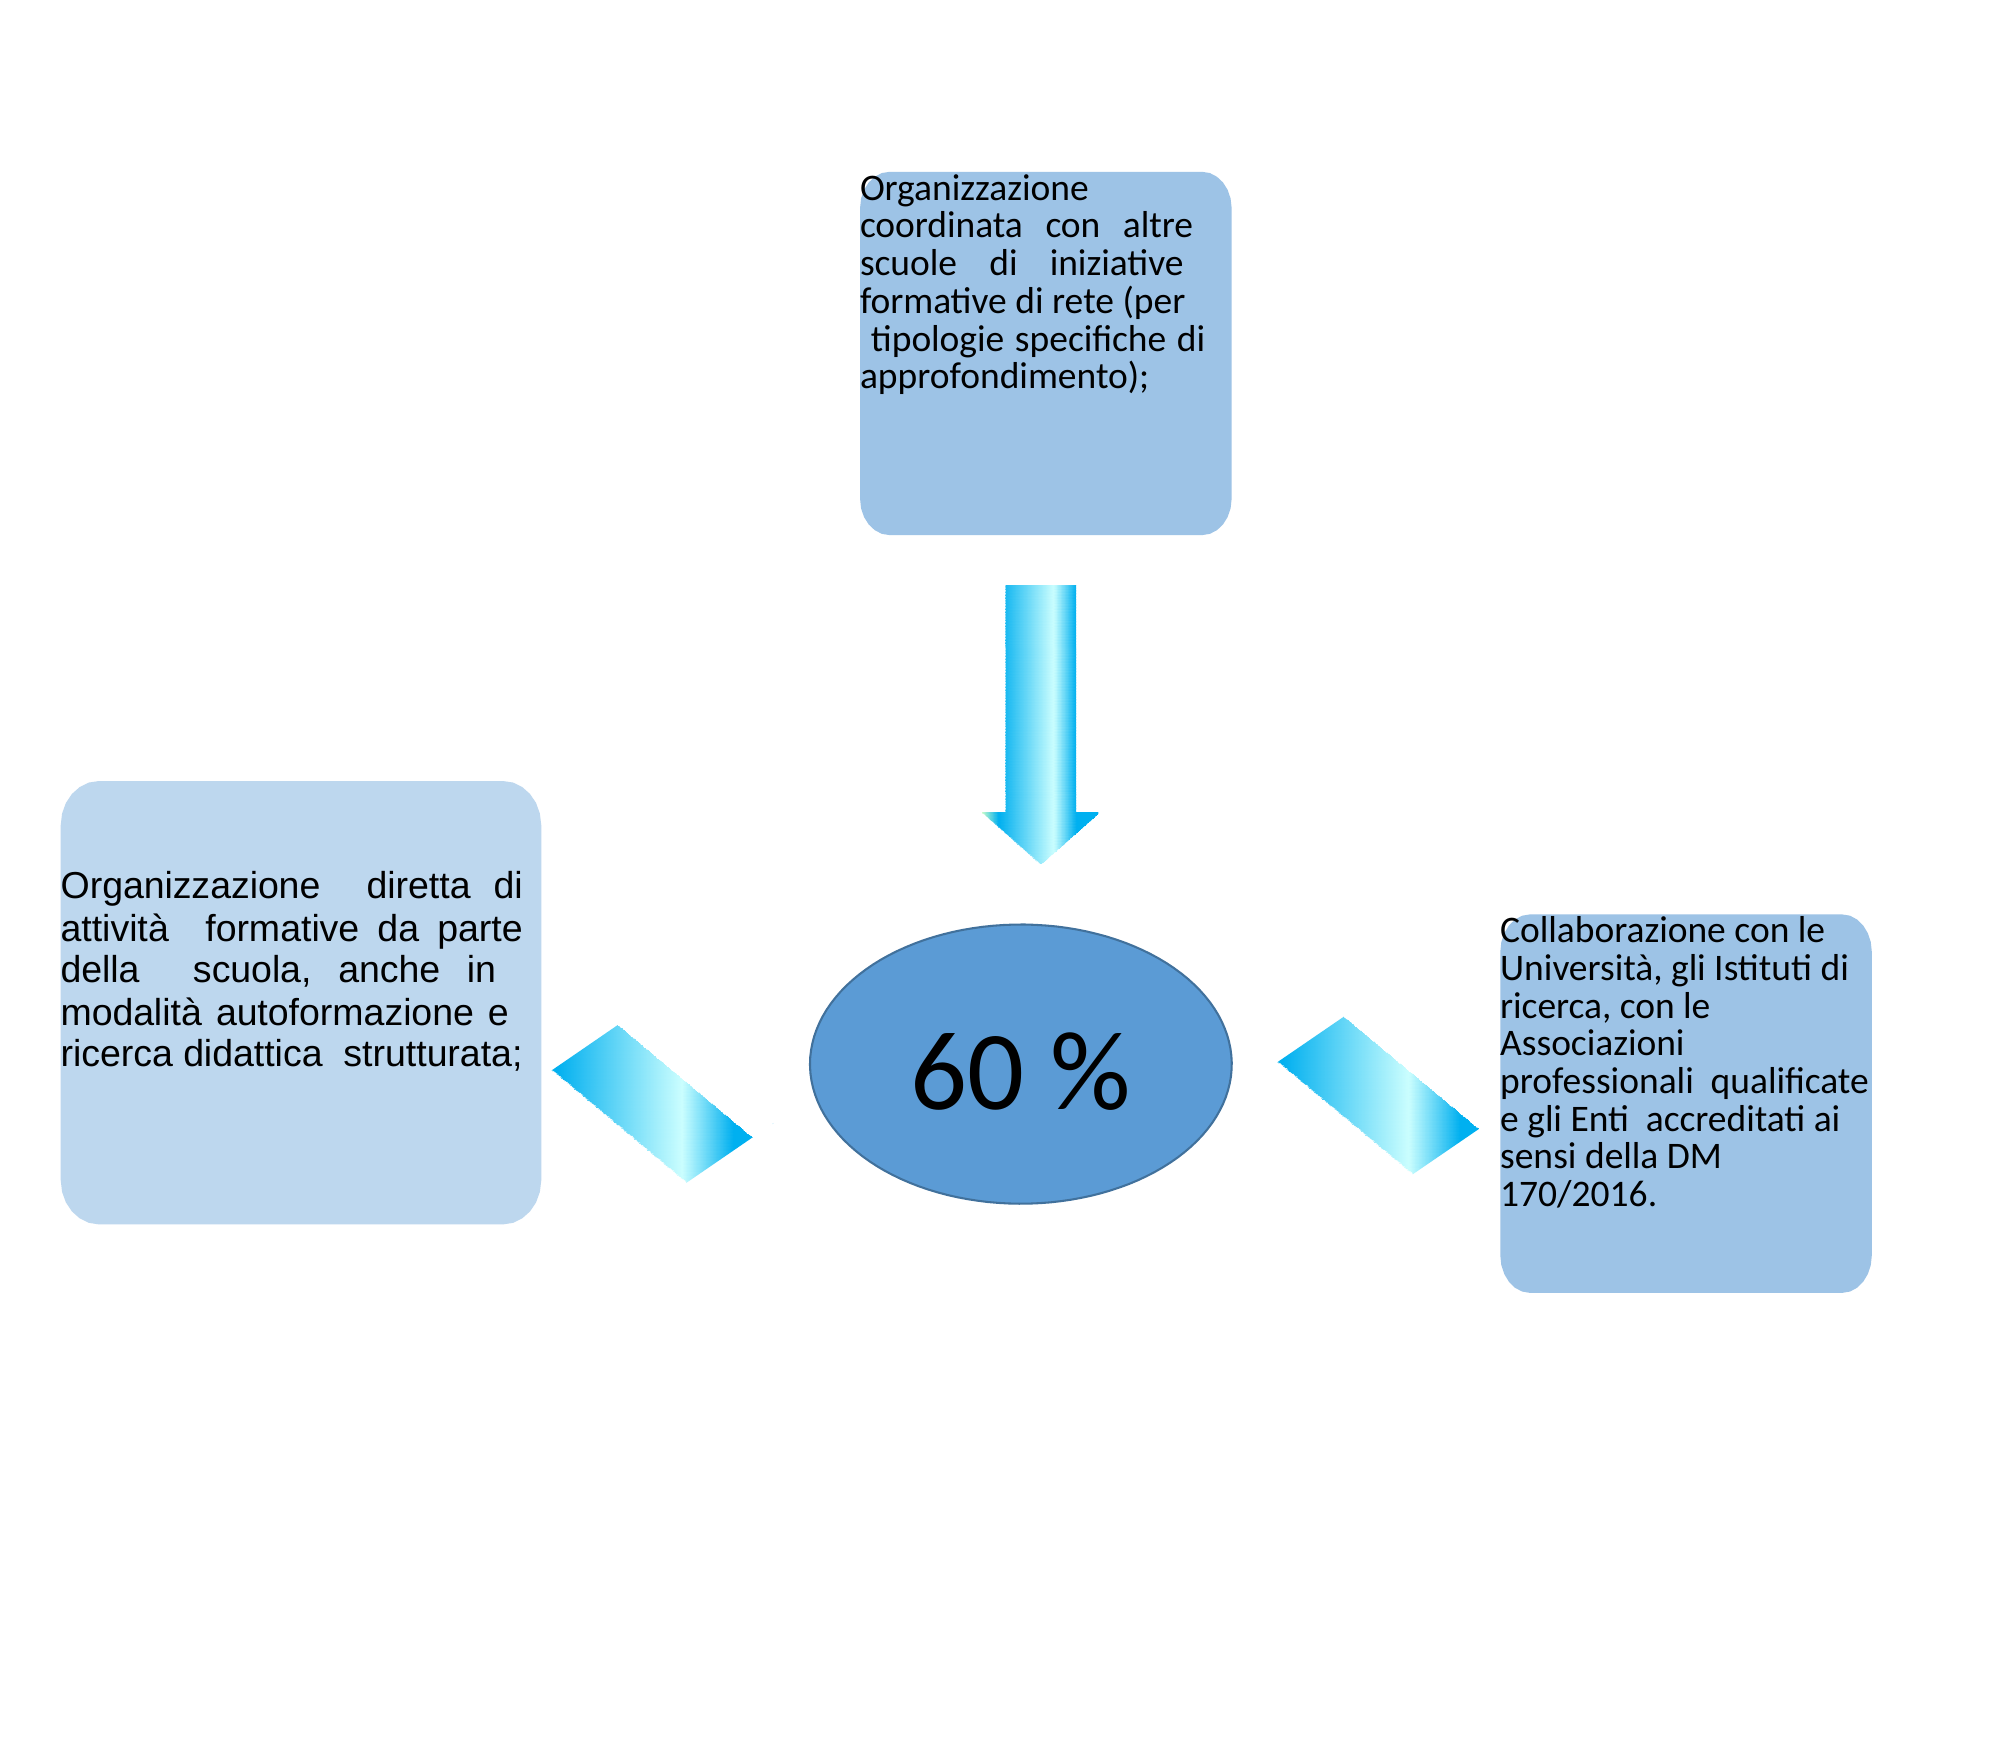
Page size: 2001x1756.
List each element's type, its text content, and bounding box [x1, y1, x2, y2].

text_box Collaborazione con le Università, gli Istituti di ricerca, con le Associazioni professionali qualificate e gli Enti accreditati ai sensi della DM 170/2016. [1500, 914, 1872, 1293]
text_box [517, 974, 787, 1233]
text_box [982, 585, 1099, 864]
text_box [1243, 966, 1514, 1225]
text_box Organizzazione diretta di attività formative da parte della scuola, anche in modalità autoformazione e ricerca didattica strutturata; [60, 781, 542, 1225]
text_box 60 % [810, 924, 1232, 1204]
text_box Organizzazione coordinata con altre scuole di iniziative formative di rete (per tipologie specifiche di approfondimento); [860, 171, 1232, 536]
